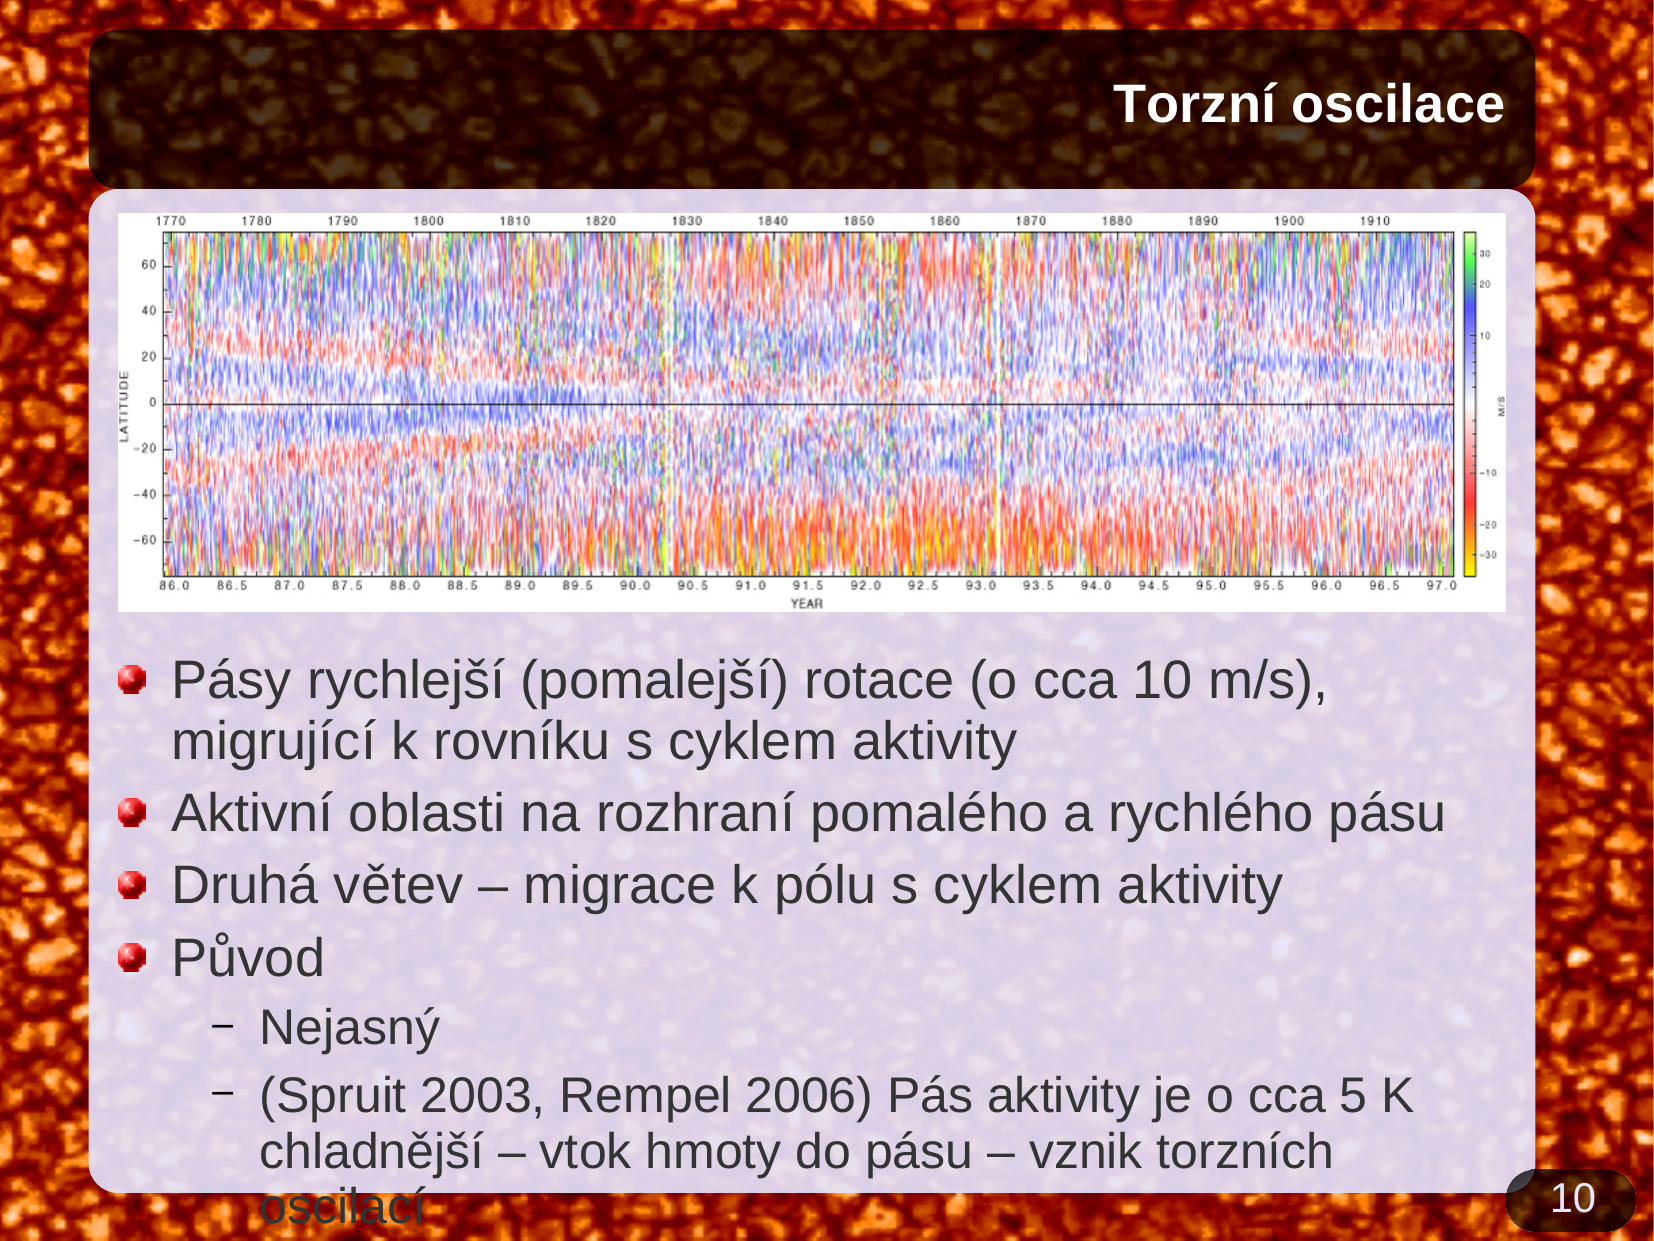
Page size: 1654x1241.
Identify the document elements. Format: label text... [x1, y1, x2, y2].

picture [0, 0, 1654, 1241]
list Pásy rychlejší (pomalejší) rotace (o cca 10 m/s), migrující k rovníku s cyklem aktivity Aktivní oblasti na rozhraní pomalého a rychlého pásu Druhá větev – migrace k pólu s cyklem aktivity Původ Nejasný (Spruit 2003, Rempel 2006) Pás aktivity je o cca 5 K chladnější – vtok hmoty do pásu – vznik torzních oscilací [118, 649, 1477, 1235]
title Torzní oscilace [118, 59, 1506, 148]
